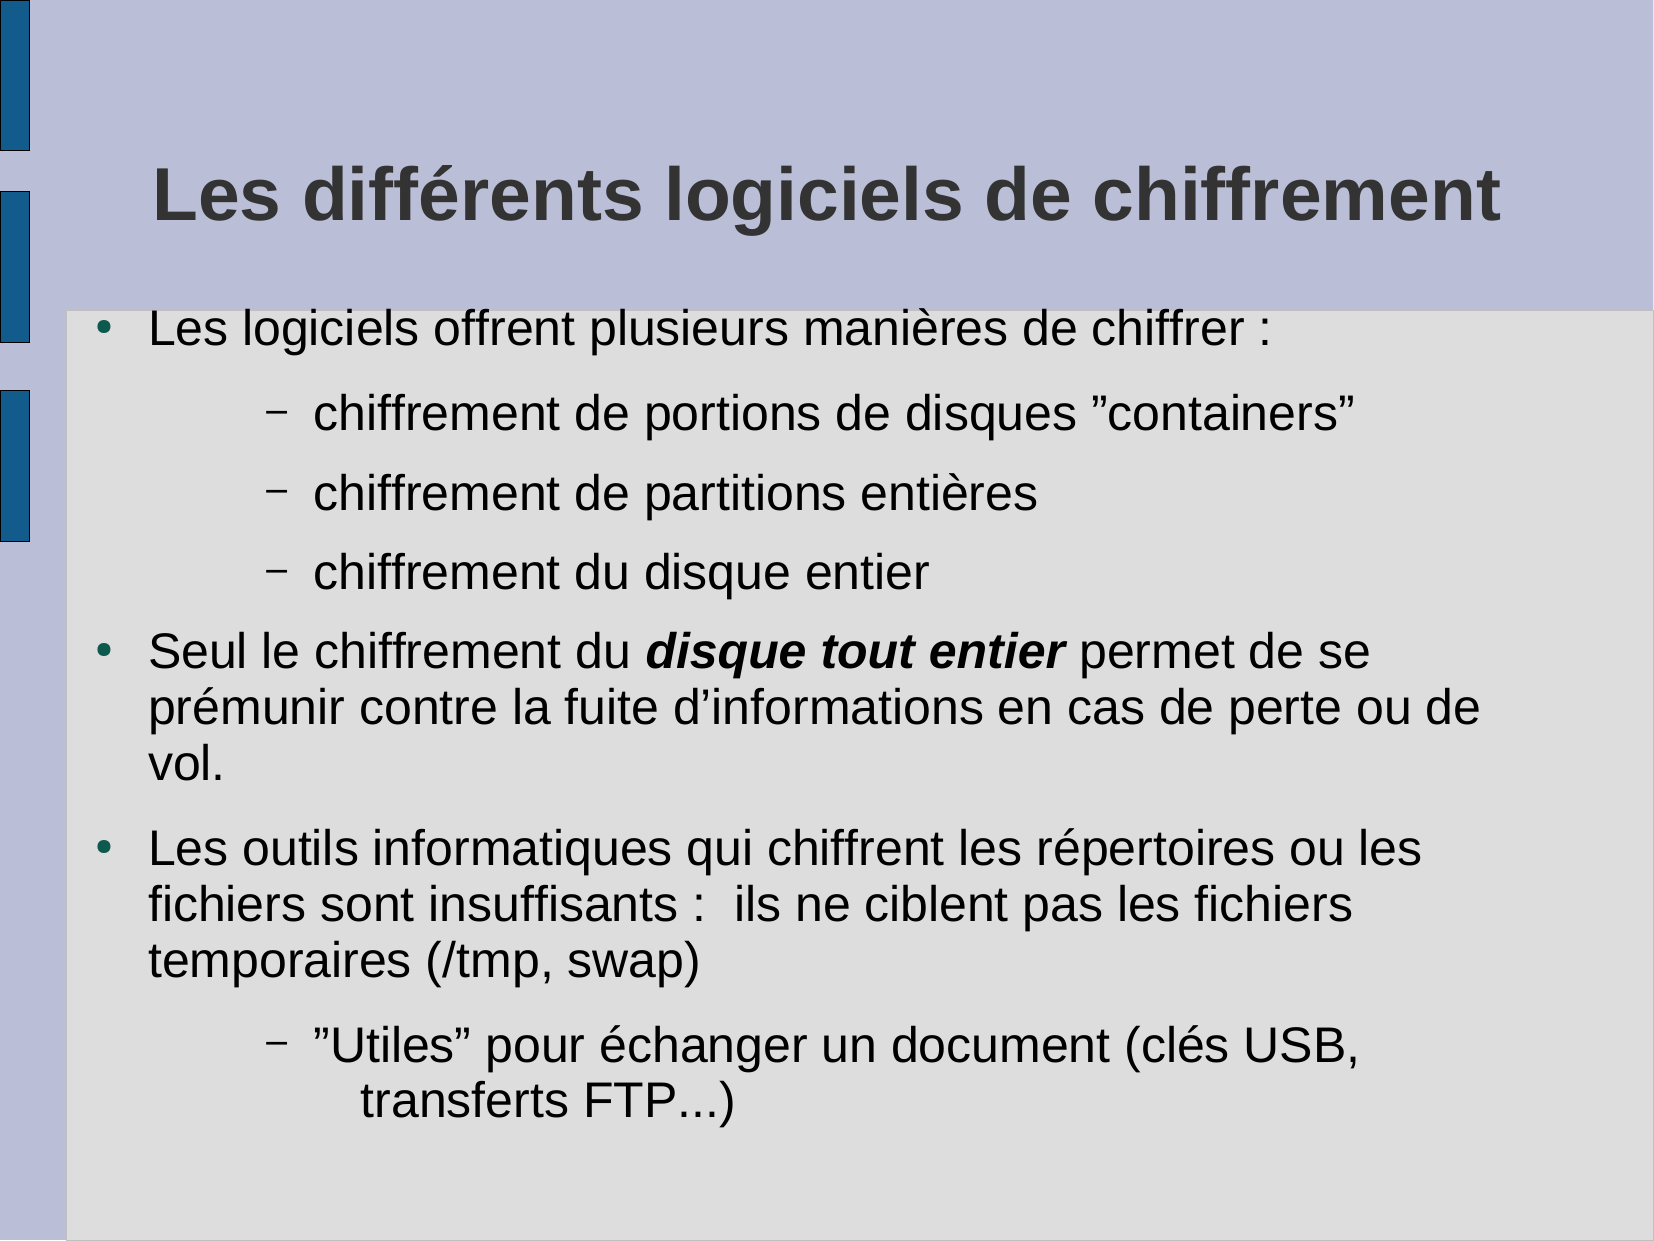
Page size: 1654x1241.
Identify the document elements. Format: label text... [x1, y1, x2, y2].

title Les différents logiciels de chiffrement [121, 91, 1534, 299]
list Les logiciels offrent plusieurs manières de chiffrer : chiffrement de portions de disques ”containers” chiffrement de partitions entières chiffrement du disque entier Seul le chiffrement du disque tout entier permet de se prémunir contre la fuite d’informations en cas de perte ou de vol. Les outils informatiques qui chiffrent les répertoires ou les fichiers sont insuffisants : ils ne ciblent pas les fichiers temporaires (/tmp, swap) ”Utiles” pour échanger un document (clés USB, transferts FTP...) [77, 300, 1566, 1188]
